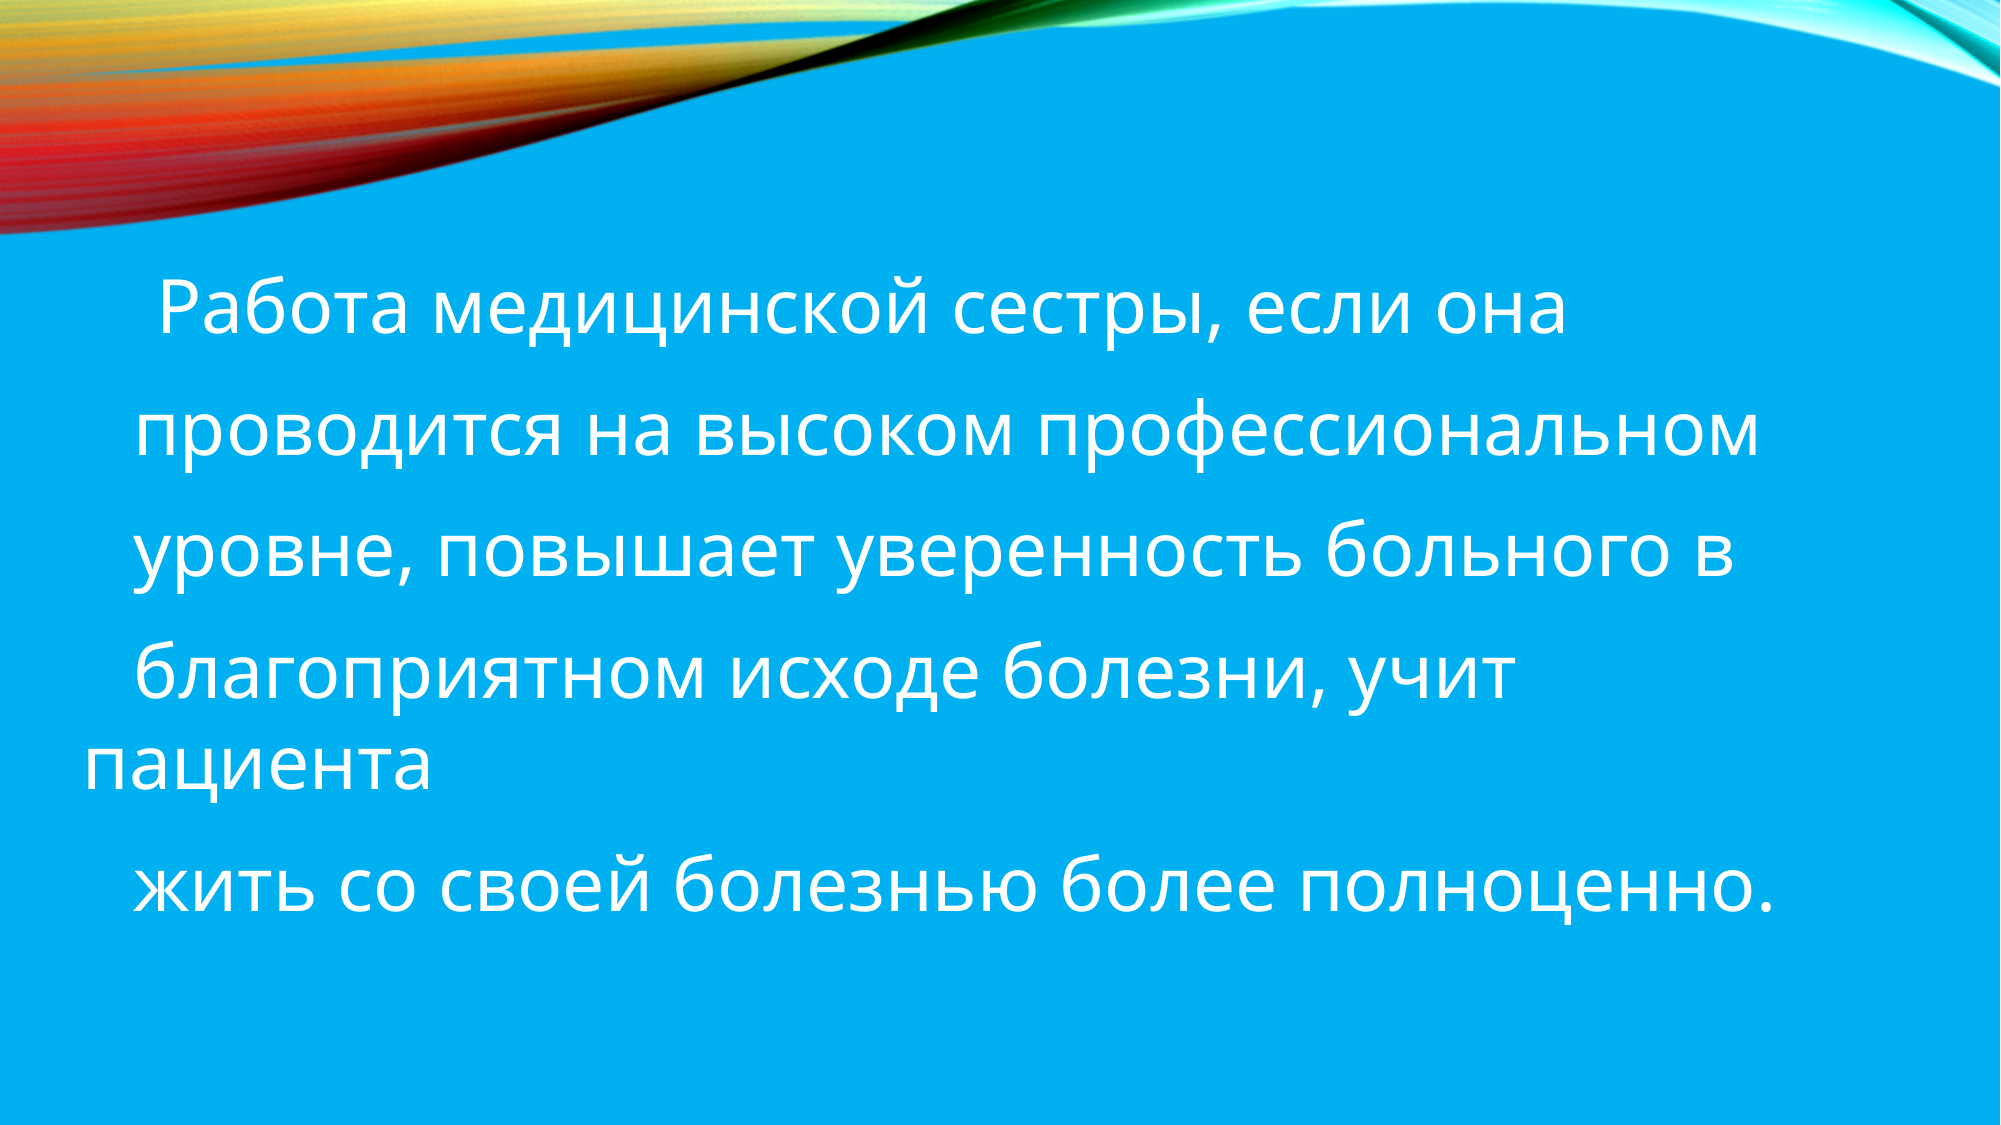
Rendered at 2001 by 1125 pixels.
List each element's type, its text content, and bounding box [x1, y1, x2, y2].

text_box Работа медицинской сестры, если она проводится на высоком профессиональном уровне, повышает уверенность больного в благоприятном исходе болезни, учит пациента жить со своей болезнью более полноценно. [82, 259, 1890, 792]
picture [0, 0, 2000, 235]
